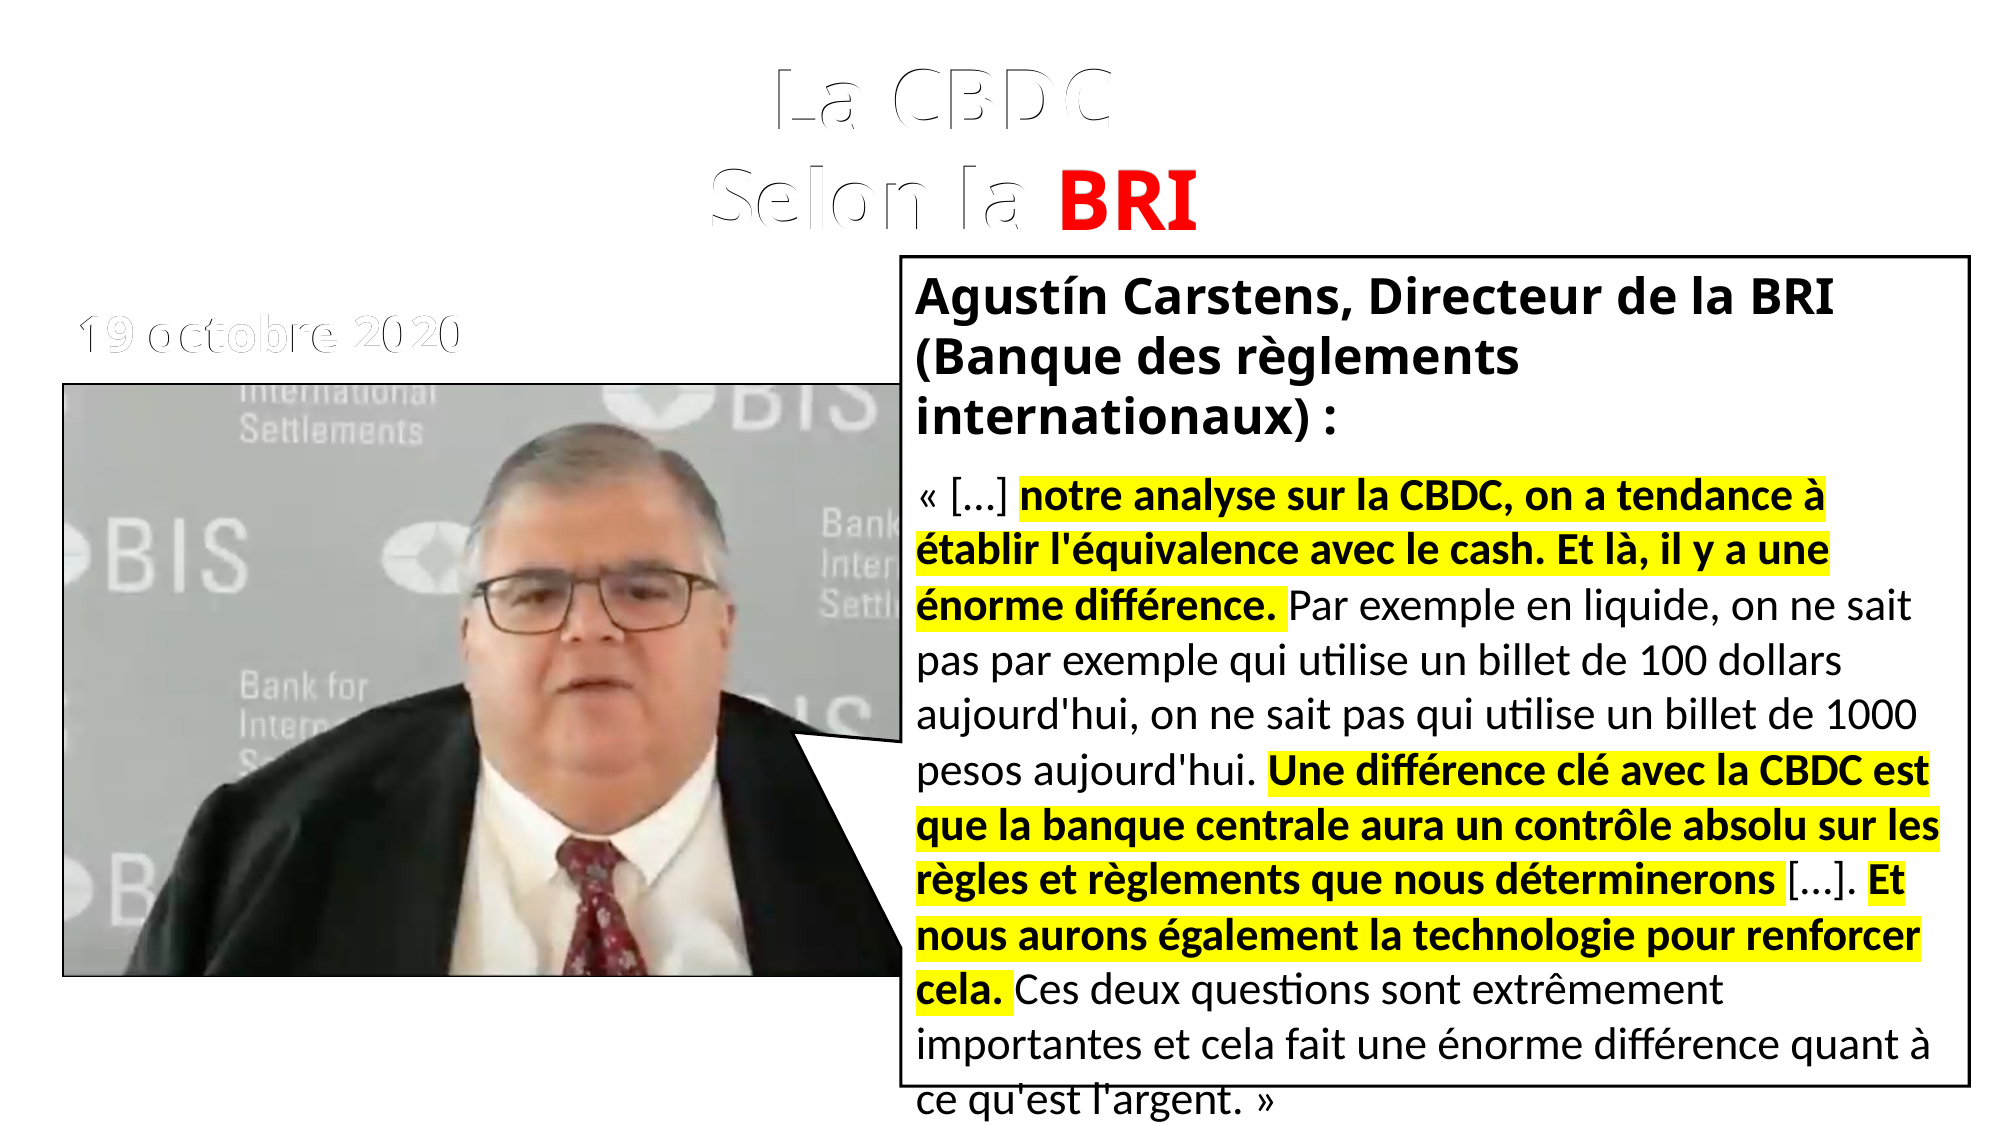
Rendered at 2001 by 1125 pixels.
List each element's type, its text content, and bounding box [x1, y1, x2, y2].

text_box La CBDC Selon la BRI [248, 39, 1661, 257]
text_box Agustín Carstens, Directeur de la BRI (Banque des règlements internationaux) : « […] notre analyse sur la CBDC, on a tendance à établir l'équivalence avec le cash. Et là, il y a une énorme différence. Par exemple en liquide, on ne sait pas par exemple qui utilise un billet de 100 dollars aujourd'hui, on ne sait pas qui utilise un billet de 1000 pesos aujourd'hui. Une différence clé avec la CBDC est que la banque centrale aura un contrôle absolu sur les règles et règlements que nous déterminerons […]. Et nous aurons également la technologie pour renforcer cela. Ces deux questions sont extrêmement importantes et cela fait une énorme différence quant à ce qu'est l'argent. » [791, 256, 1970, 1087]
picture [63, 384, 900, 976]
text_box 19 octobre 2020 [63, 295, 550, 371]
